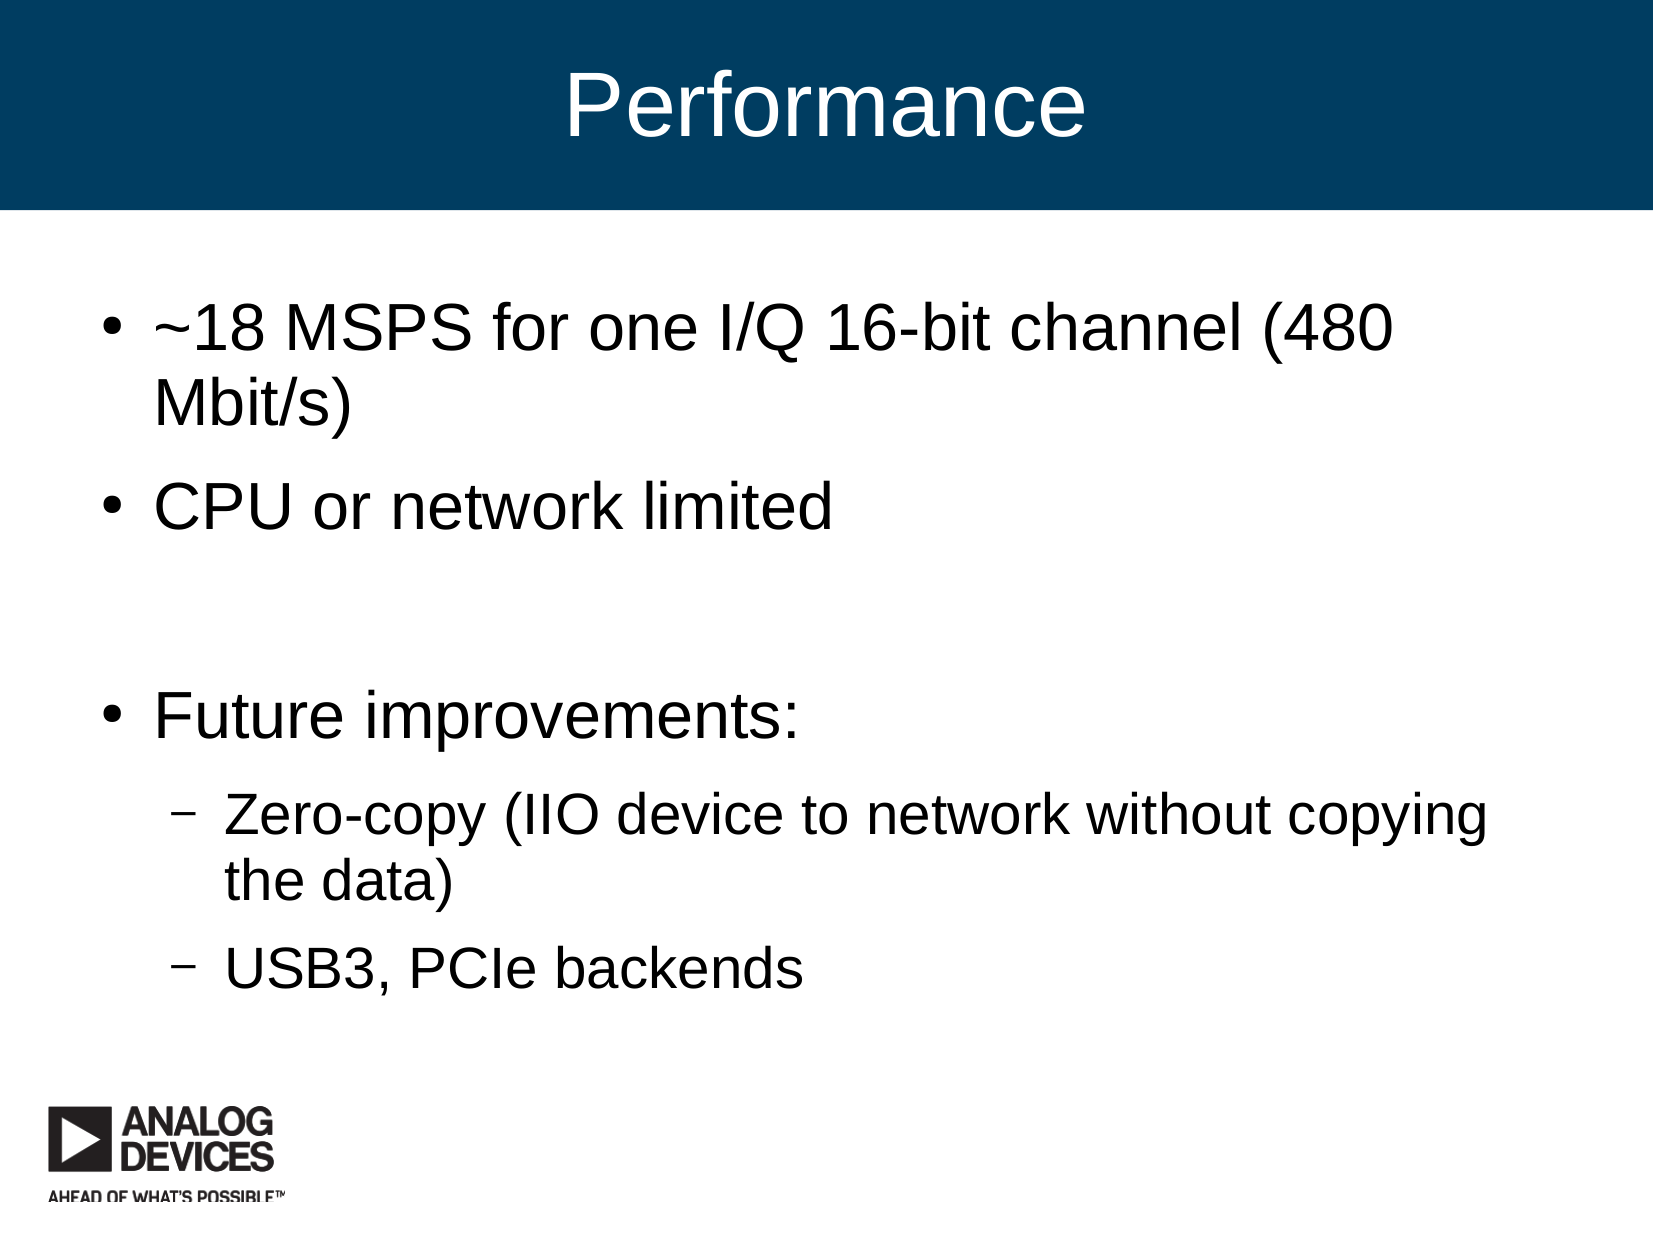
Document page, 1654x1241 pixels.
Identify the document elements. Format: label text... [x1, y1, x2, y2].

list ~18 MSPS for one I/Q 16-bit channel (480 Mbit/s) CPU or network limited Future improvements: Zero-copy (IIO device to network without copying the data) USB3, PCIe backends [82, 290, 1538, 1010]
title Performance [0, 0, 1653, 211]
